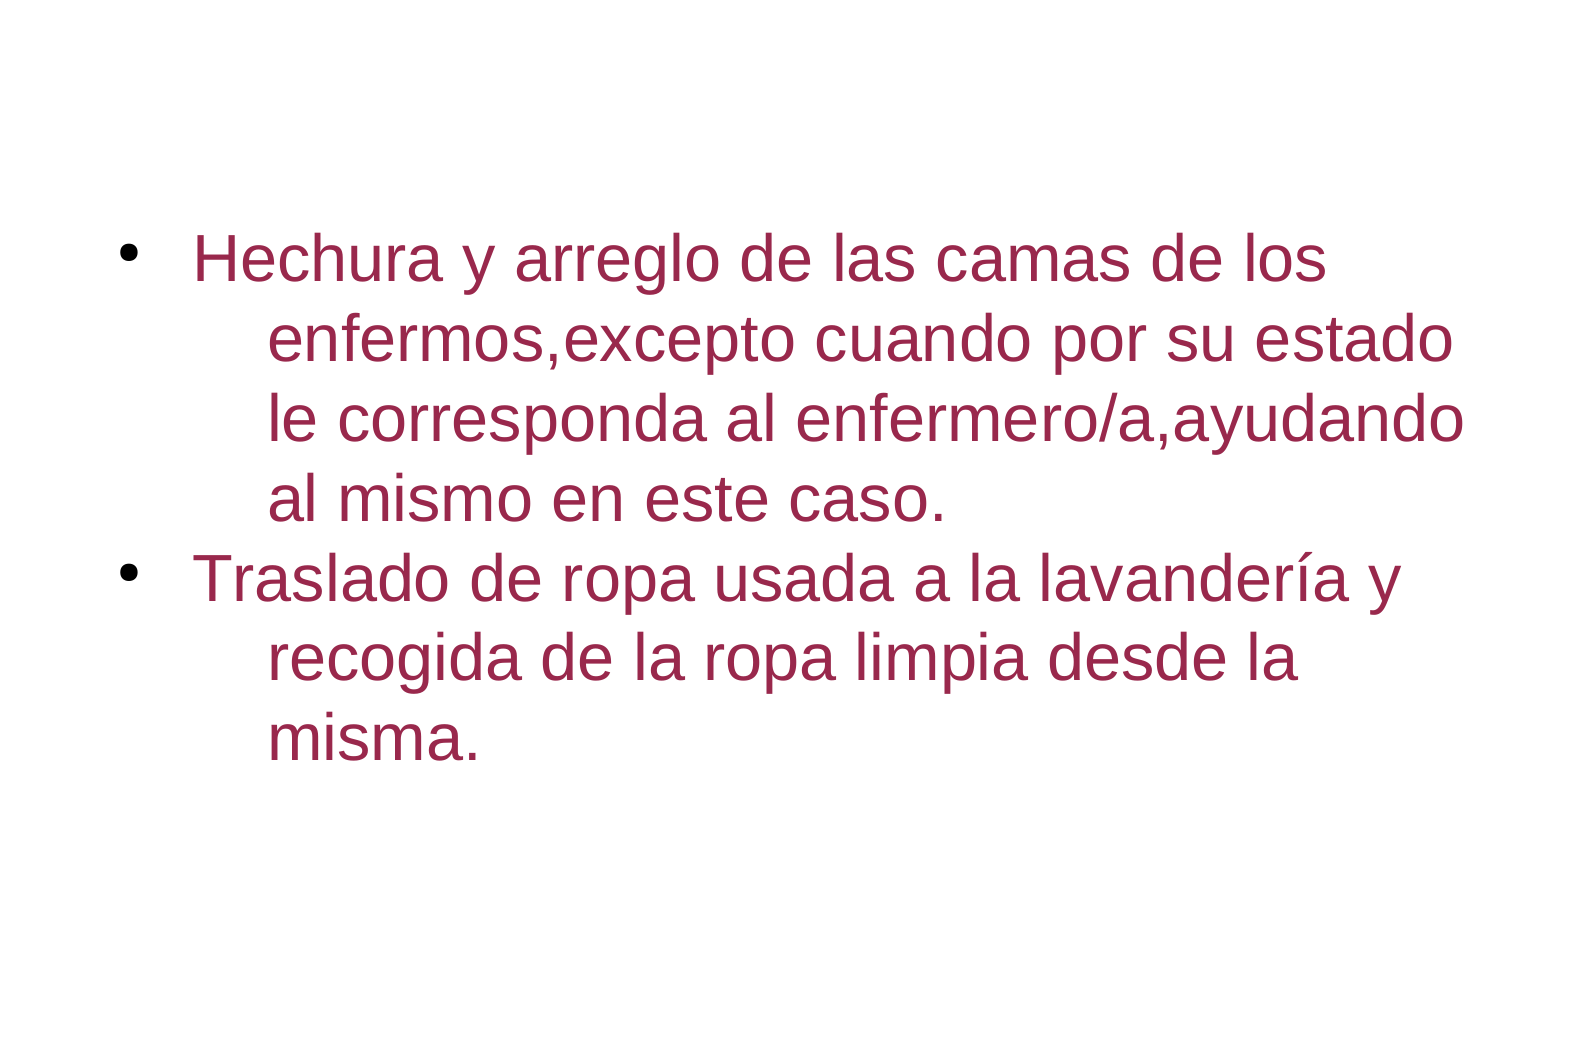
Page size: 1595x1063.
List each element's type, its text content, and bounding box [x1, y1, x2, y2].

subtitle Hechura y arreglo de las camas de los enfermos,excepto cuando por su estado le corresponda al enfermero/a,ayudando al mismo en este caso. Traslado de ropa usada a la lavandería y recogida de la ropa limpia desde la misma. [117, 98, 1479, 971]
